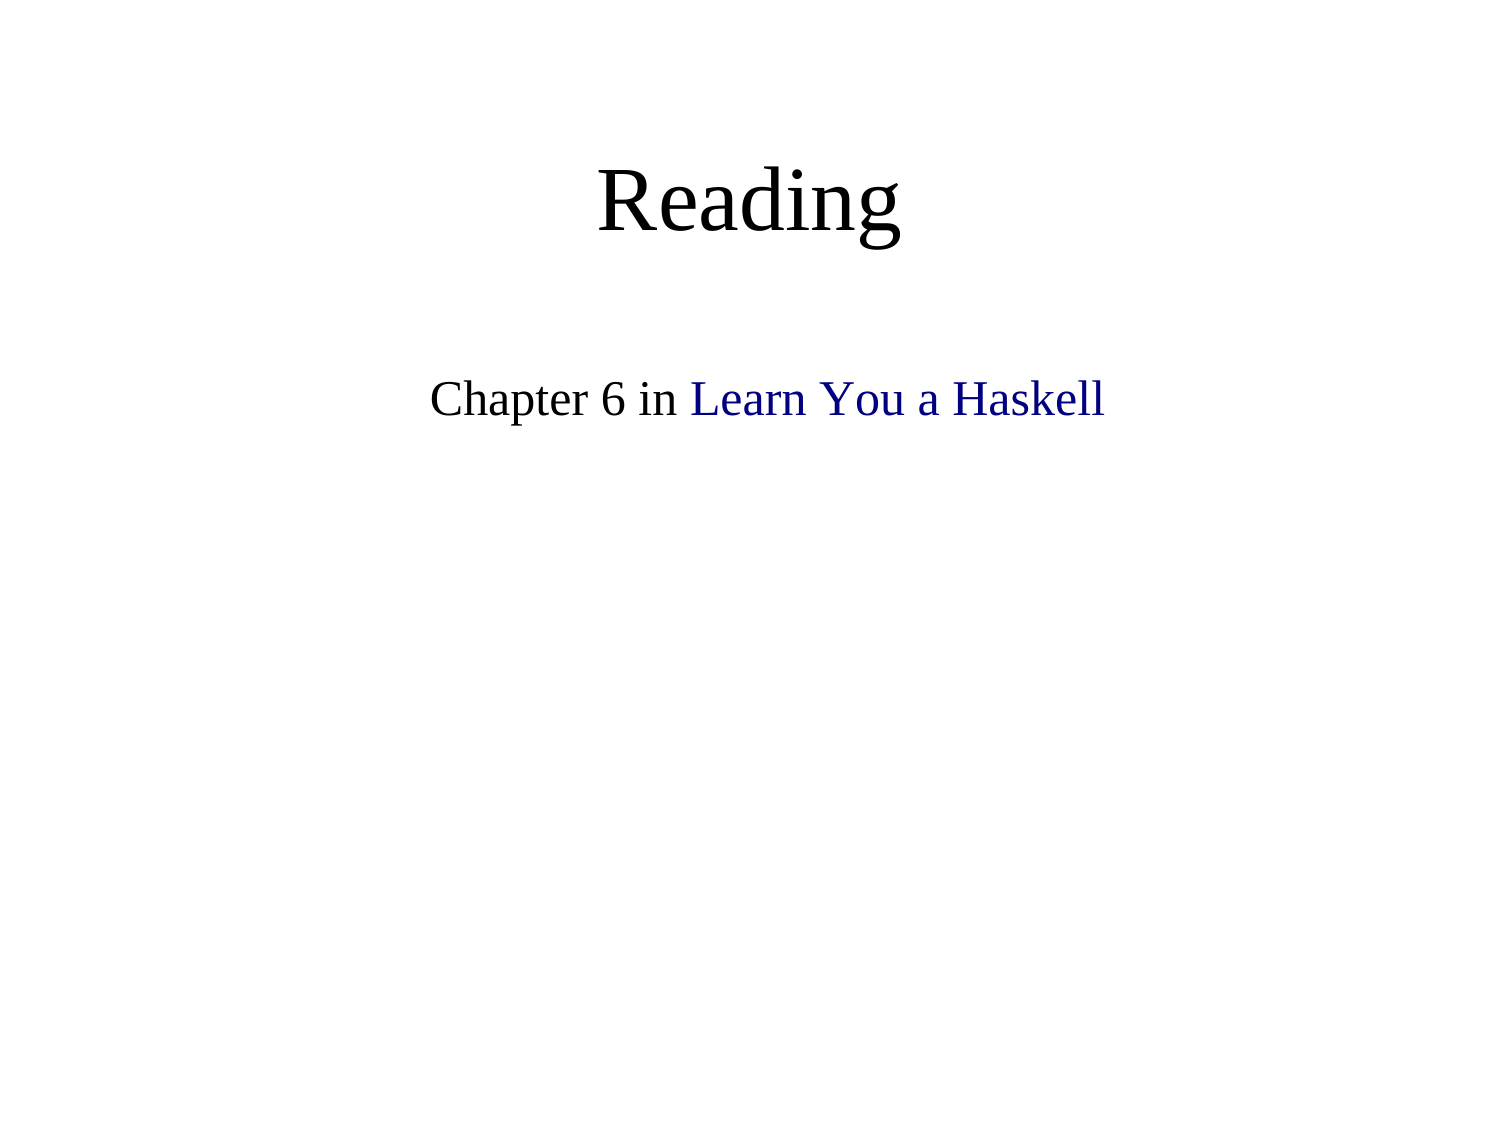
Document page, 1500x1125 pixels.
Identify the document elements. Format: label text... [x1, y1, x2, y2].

text_box Chapter 6 in Learn You a Haskell [109, 357, 1410, 434]
title Reading [112, 99, 1388, 288]
